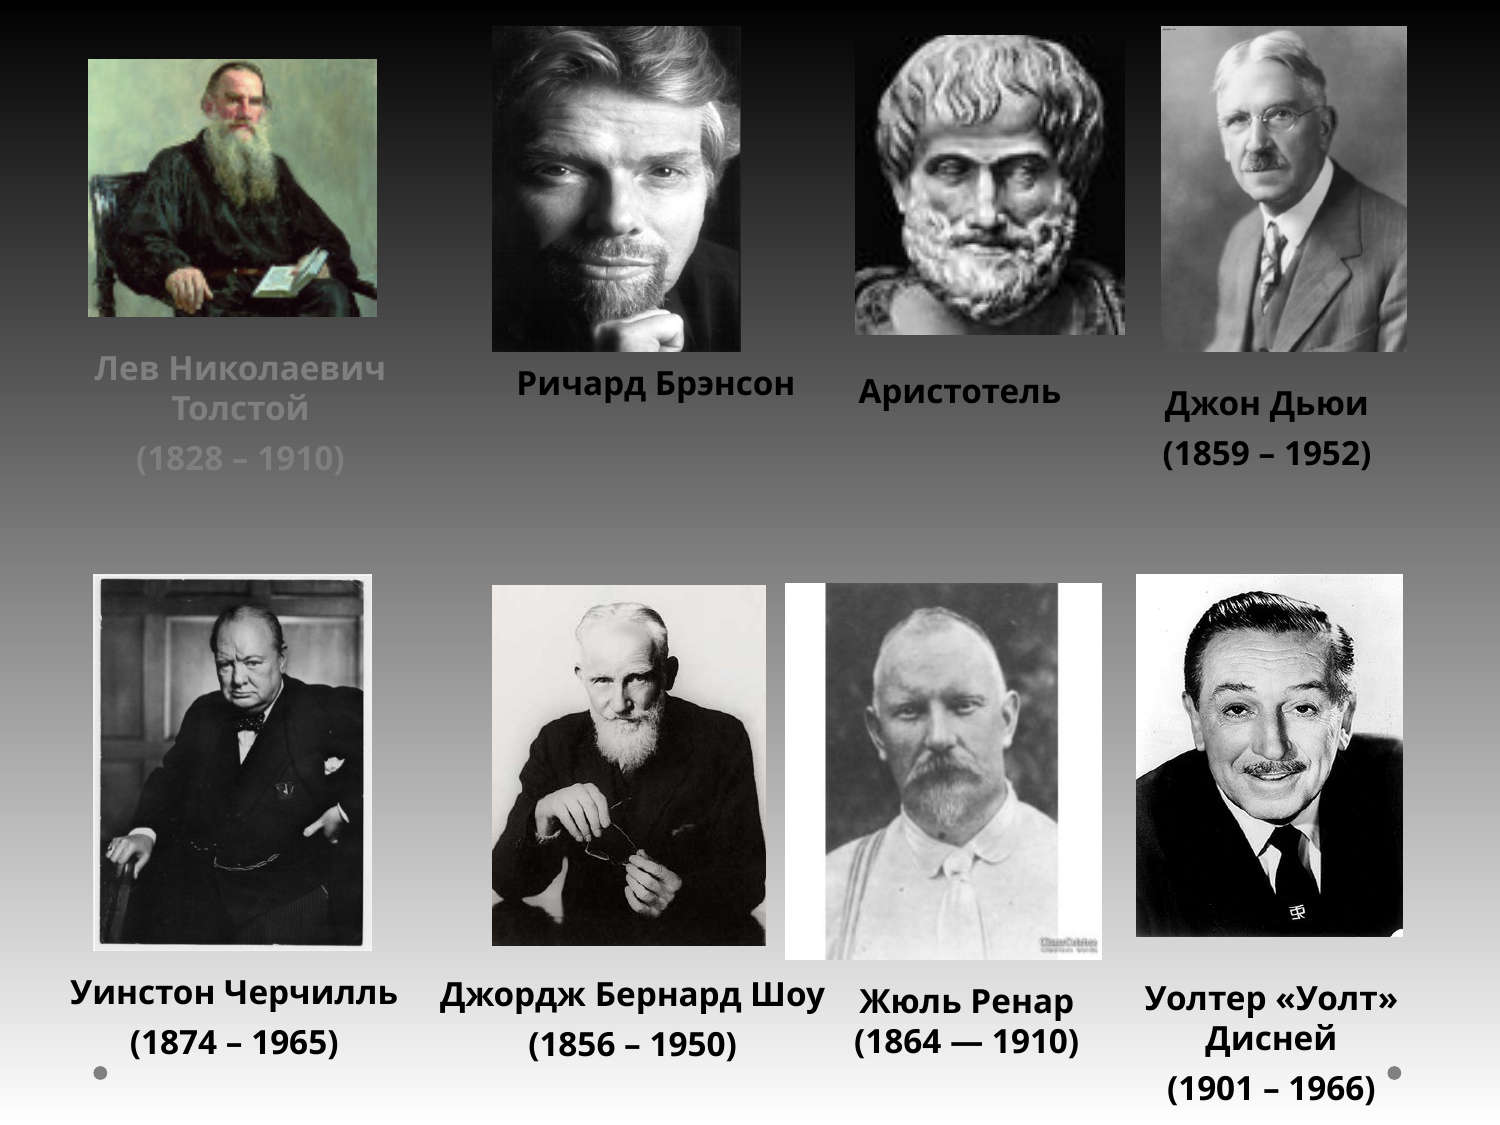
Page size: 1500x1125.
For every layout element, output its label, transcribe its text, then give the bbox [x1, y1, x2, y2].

text_box Жюль Ренар (1864 — 1910) [820, 972, 1114, 1068]
picture [492, 585, 766, 947]
picture [88, 59, 377, 317]
picture [93, 574, 372, 952]
text_box Аристотель [843, 363, 1161, 418]
picture [785, 583, 1102, 960]
text_box Уинстон Черчилль (1874 – 1965) [0, 963, 469, 1098]
text_box Джон Дьюи (1859 – 1952) [1059, 374, 1476, 481]
picture [1136, 574, 1403, 937]
picture [855, 35, 1125, 335]
text_box Джордж Бернард Шоу (1856 – 1950) [421, 965, 844, 1101]
picture [492, 26, 741, 352]
text_box Уолтер «Уолт» Дисней (1901 – 1966) [1066, 969, 1477, 1090]
text_box Ричард Брэнсон [468, 354, 844, 472]
picture [1161, 26, 1407, 352]
list Лев Николаевич Толстой (1828 – 1910) [12, 339, 469, 446]
